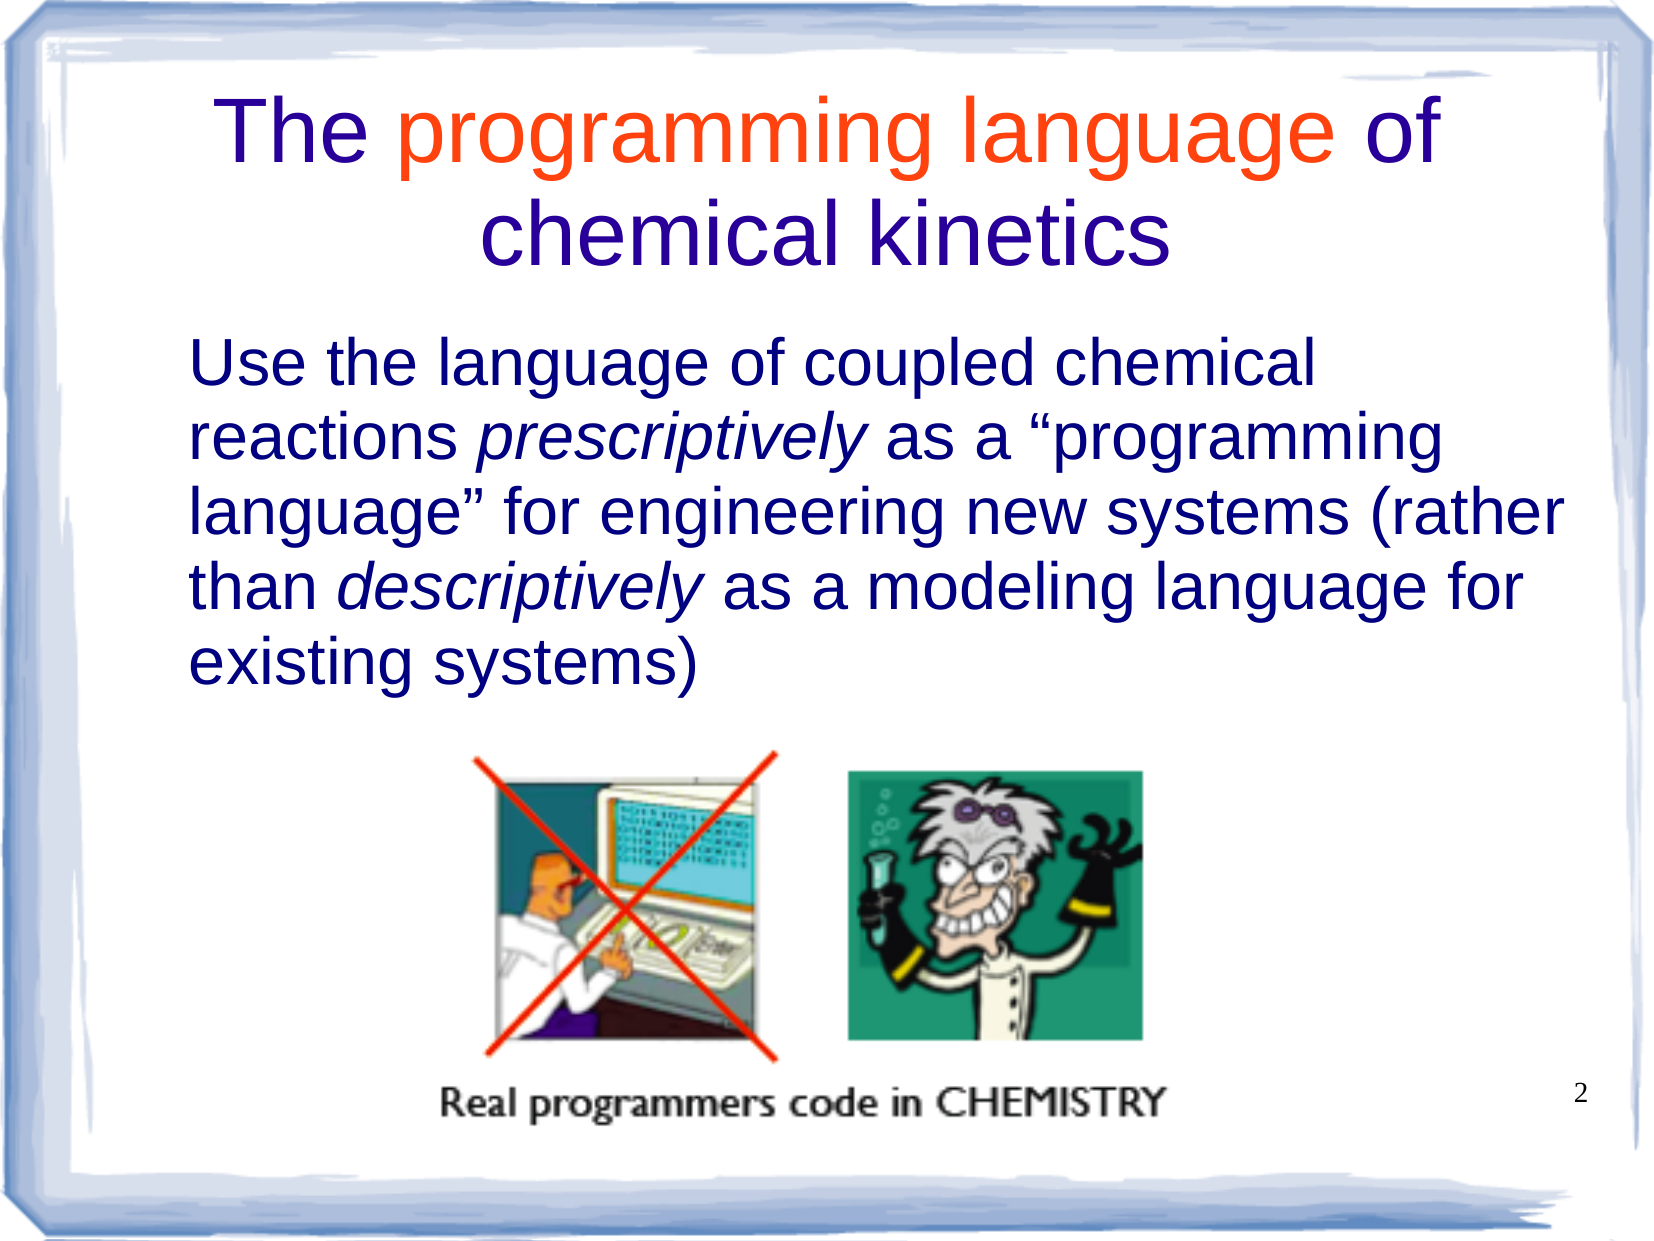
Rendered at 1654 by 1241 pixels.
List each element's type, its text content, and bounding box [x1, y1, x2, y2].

picture [0, 0, 1654, 1241]
title The programming language of chemical kinetics [82, 78, 1571, 287]
list Use the language of coupled chemical reactions prescriptively as a “programming language” for engineering new systems (rather than descriptively as a modeling language for existing systems) [118, 324, 1571, 713]
